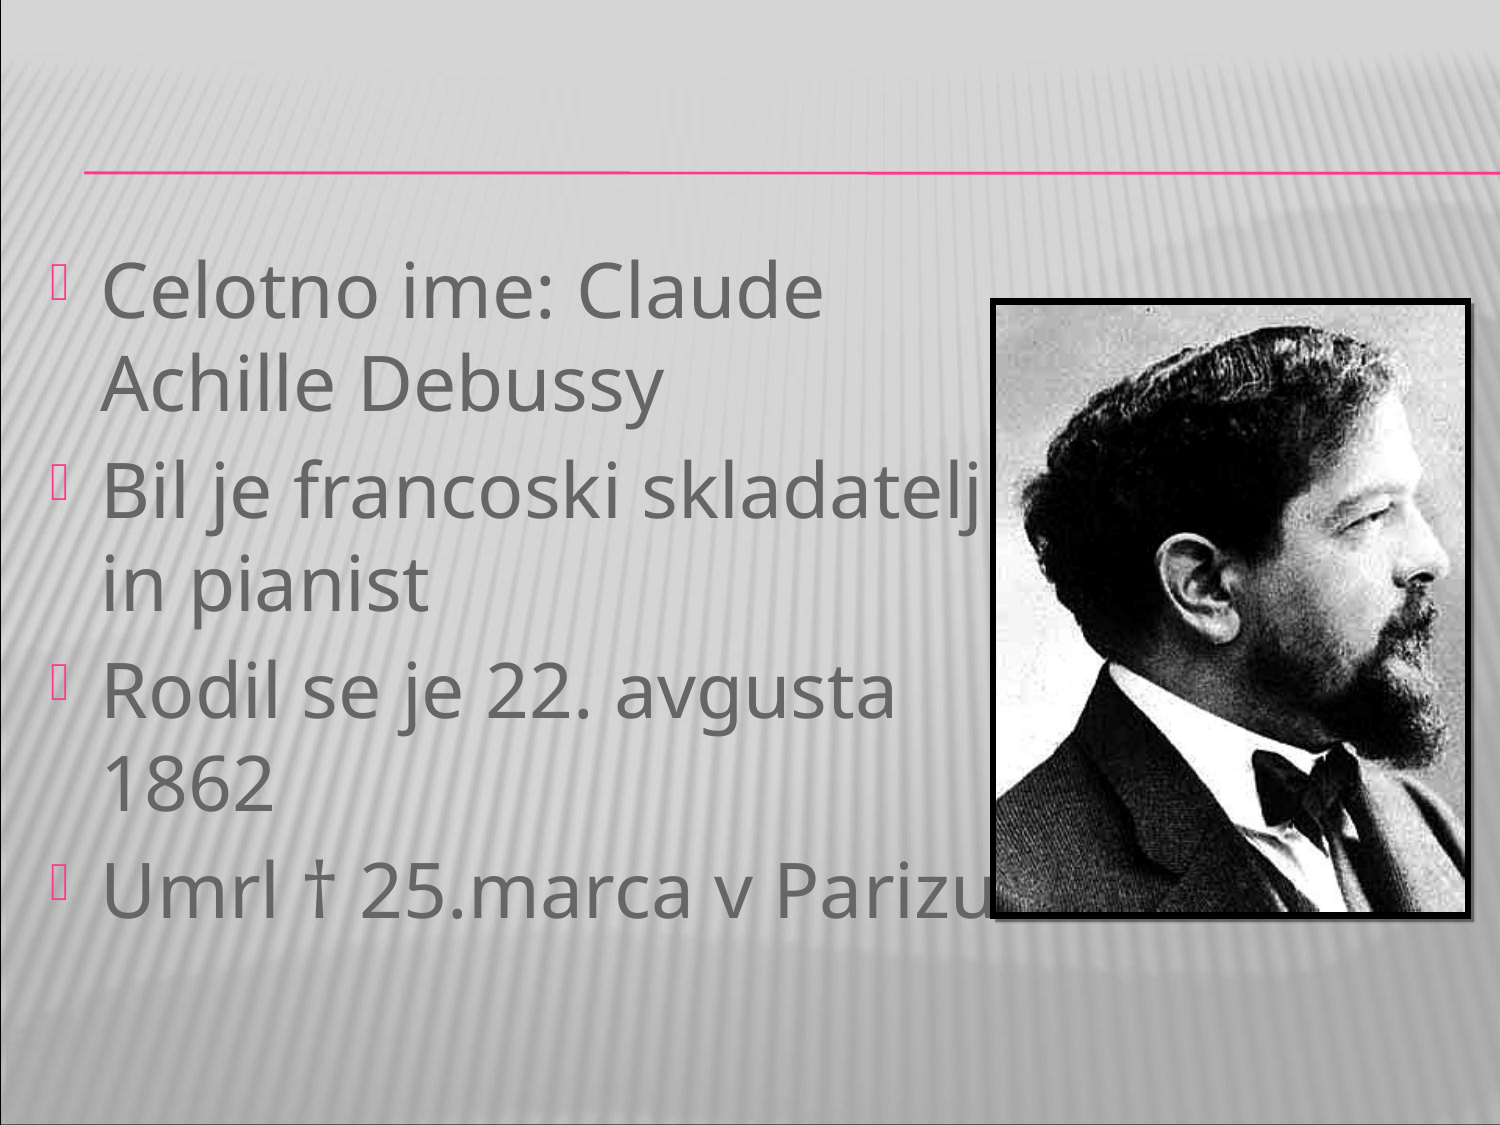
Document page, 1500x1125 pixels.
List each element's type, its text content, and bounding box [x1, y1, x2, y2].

list Celotno ime: Claude Achille Debussy Bil je francoski skladatelj in pianist Rodil se je 22. avgusta 1862 Umrl † 25.marca v Parizu [35, 234, 1020, 955]
picture [0, 0, 1500, 1125]
